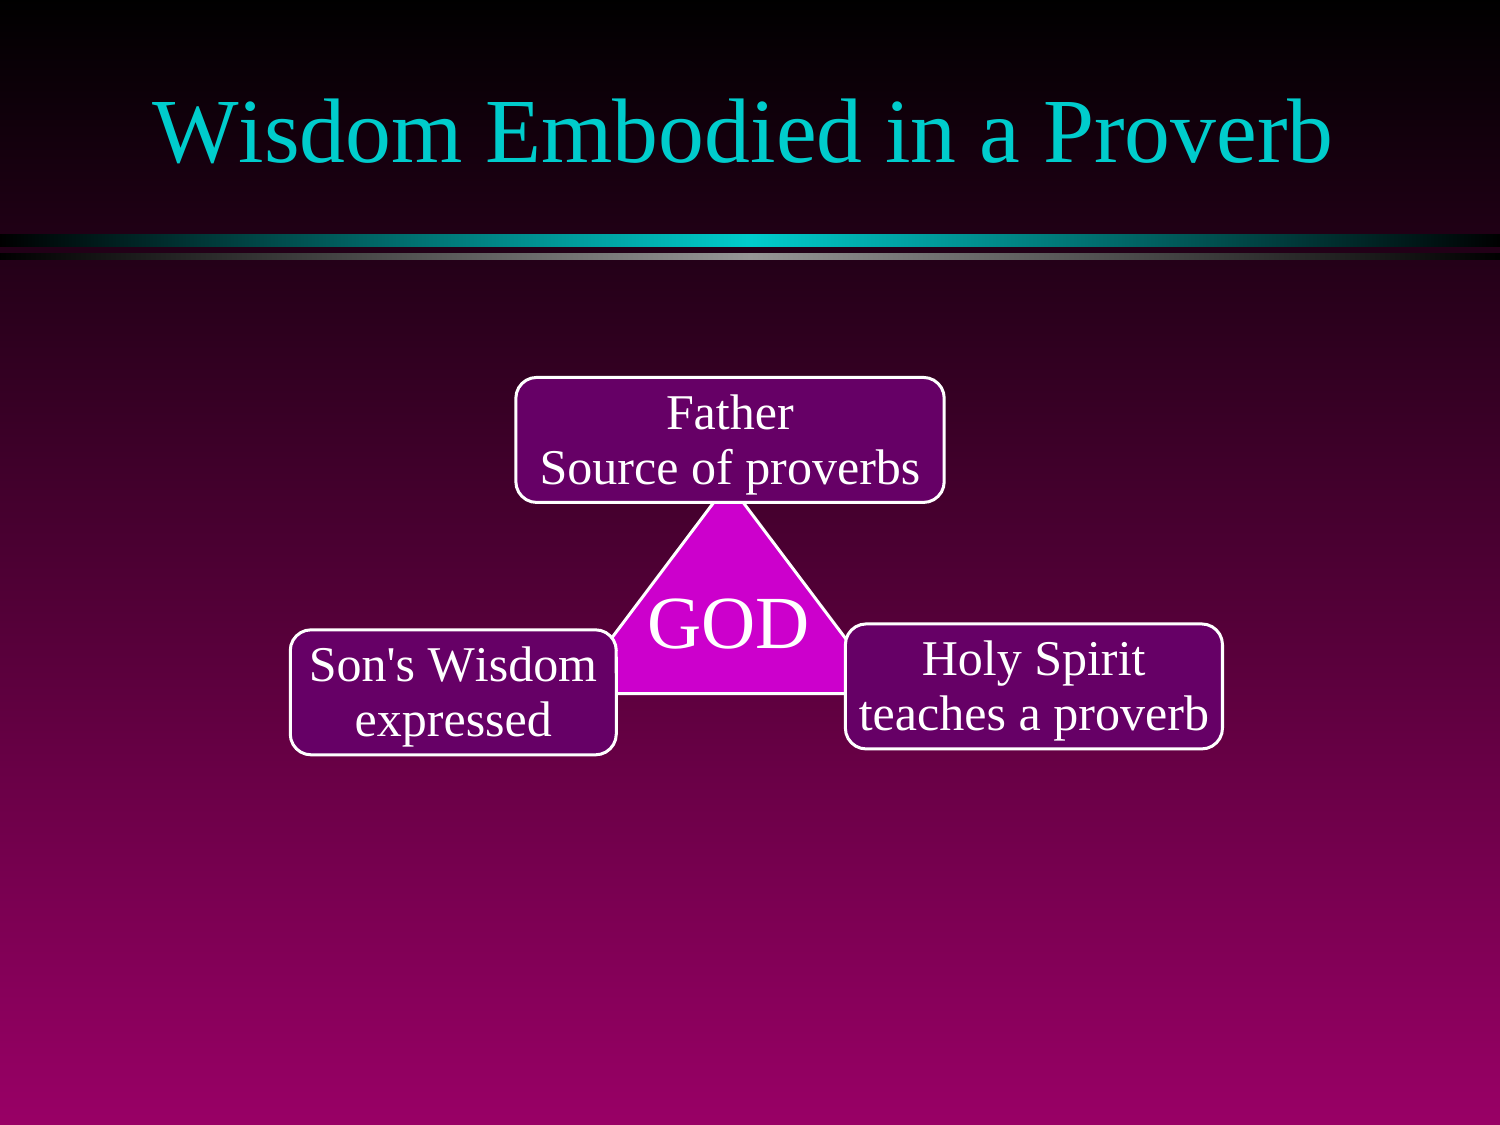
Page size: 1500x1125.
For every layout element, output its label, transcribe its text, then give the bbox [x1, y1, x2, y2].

title Wisdom Embodied in a Proverb [99, 37, 1388, 225]
text_box Son's Wisdom expressed [290, 629, 617, 755]
text_box Holy Spirit teaches a proverb [845, 623, 1223, 749]
text_box Father Source of proverbs [515, 377, 945, 503]
text_box GOD [612, 503, 846, 694]
